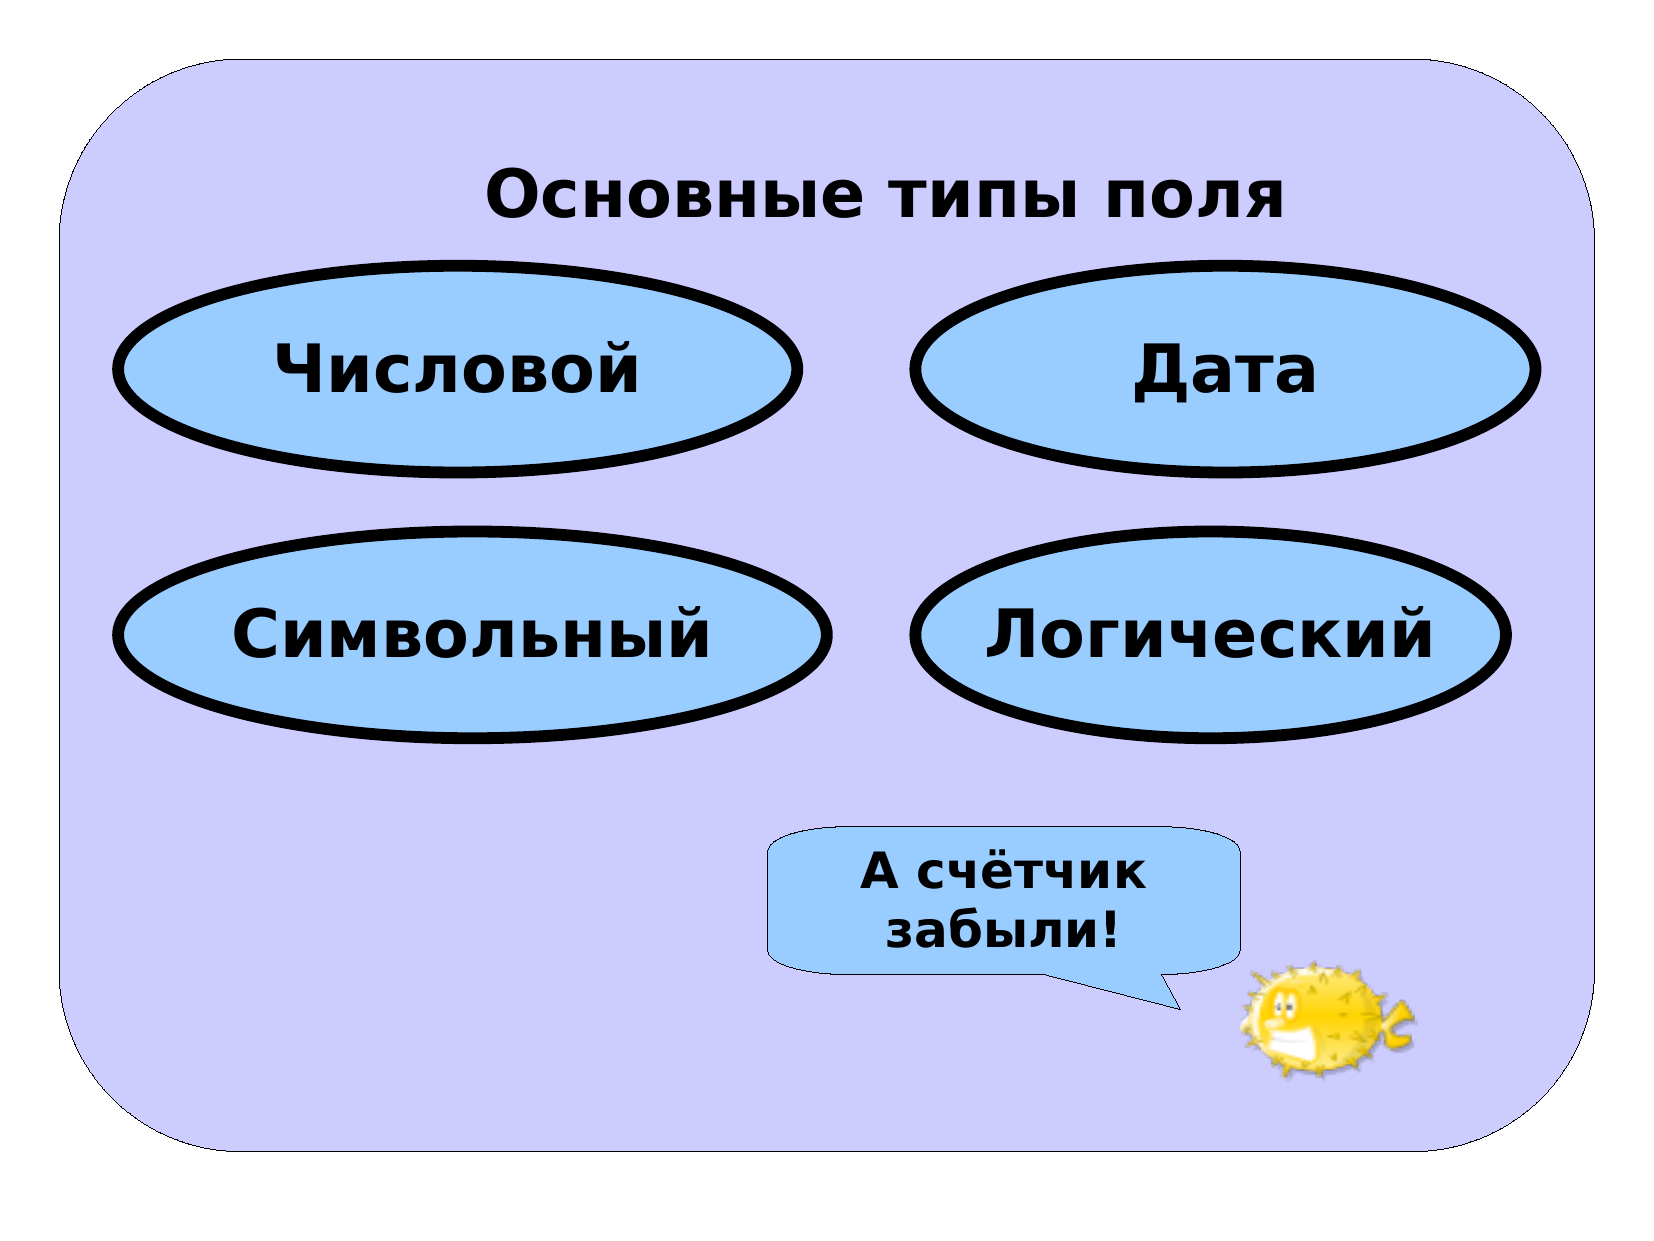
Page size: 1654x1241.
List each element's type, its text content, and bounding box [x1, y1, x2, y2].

text_box А счётчик забыли! [767, 826, 1241, 1010]
text_box Числовой [118, 265, 798, 473]
text_box Основные типы поля [295, 147, 1477, 241]
text_box Символьный [118, 531, 827, 739]
text_box Логический [915, 531, 1506, 739]
picture [1240, 944, 1418, 1093]
text_box [59, 59, 1595, 1152]
text_box Дата [915, 265, 1536, 473]
